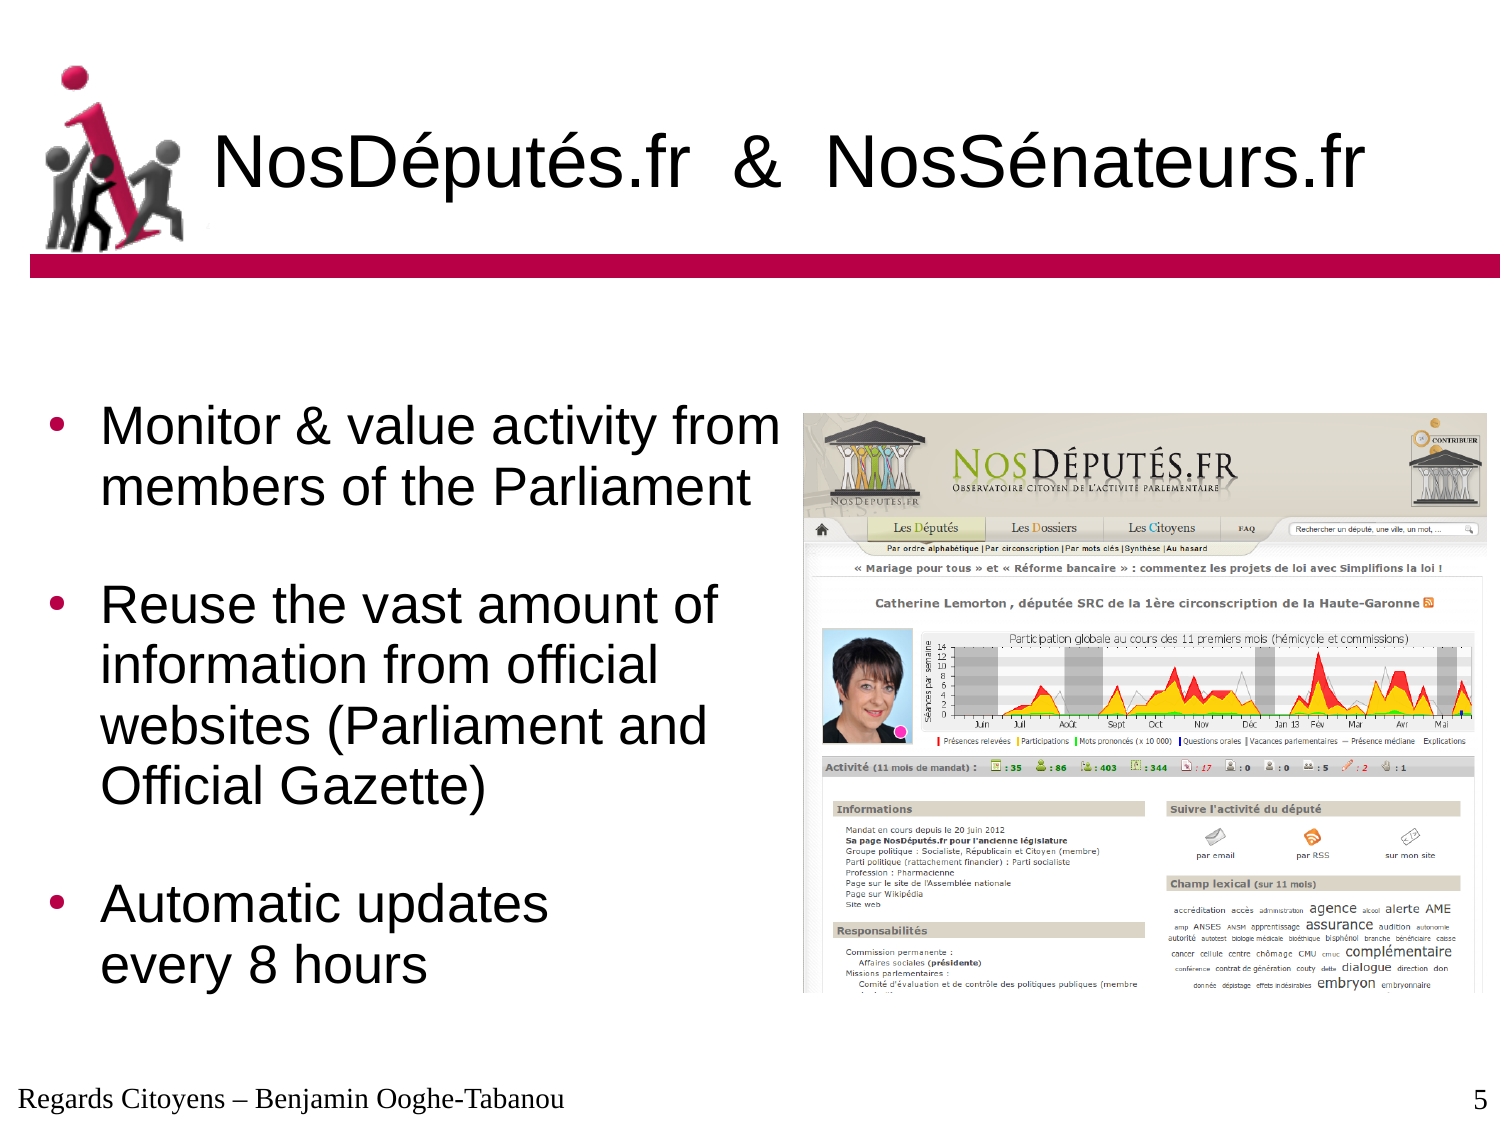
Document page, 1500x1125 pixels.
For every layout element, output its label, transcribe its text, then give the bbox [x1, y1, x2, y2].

list Monitor & value activity from members of the Parliament Reuse the vast amount of information from official websites (Parliament and Official Gazette) Automatic updates every 8 hours [29, 395, 827, 1125]
title NosDéputés.fr & NosSénateurs.fr [212, 64, 1500, 258]
picture [803, 413, 1487, 993]
picture [29, 61, 210, 254]
